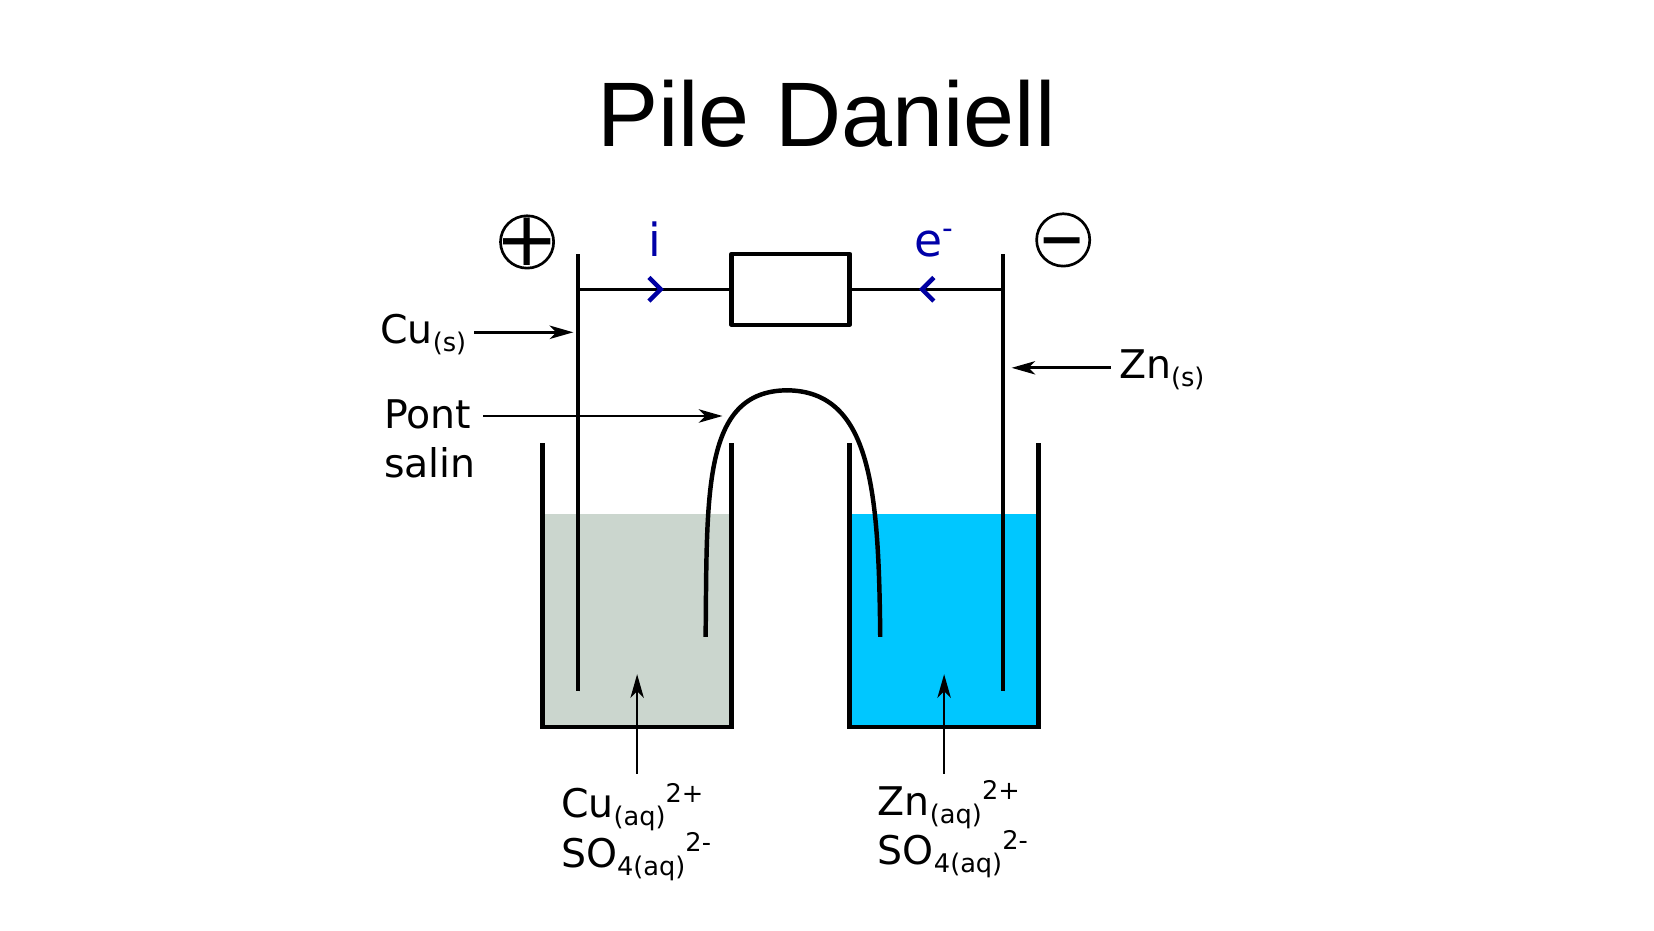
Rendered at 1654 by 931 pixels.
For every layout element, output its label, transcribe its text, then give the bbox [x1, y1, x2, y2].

picture [377, 192, 1210, 886]
title Pile Daniell [82, 37, 1571, 193]
